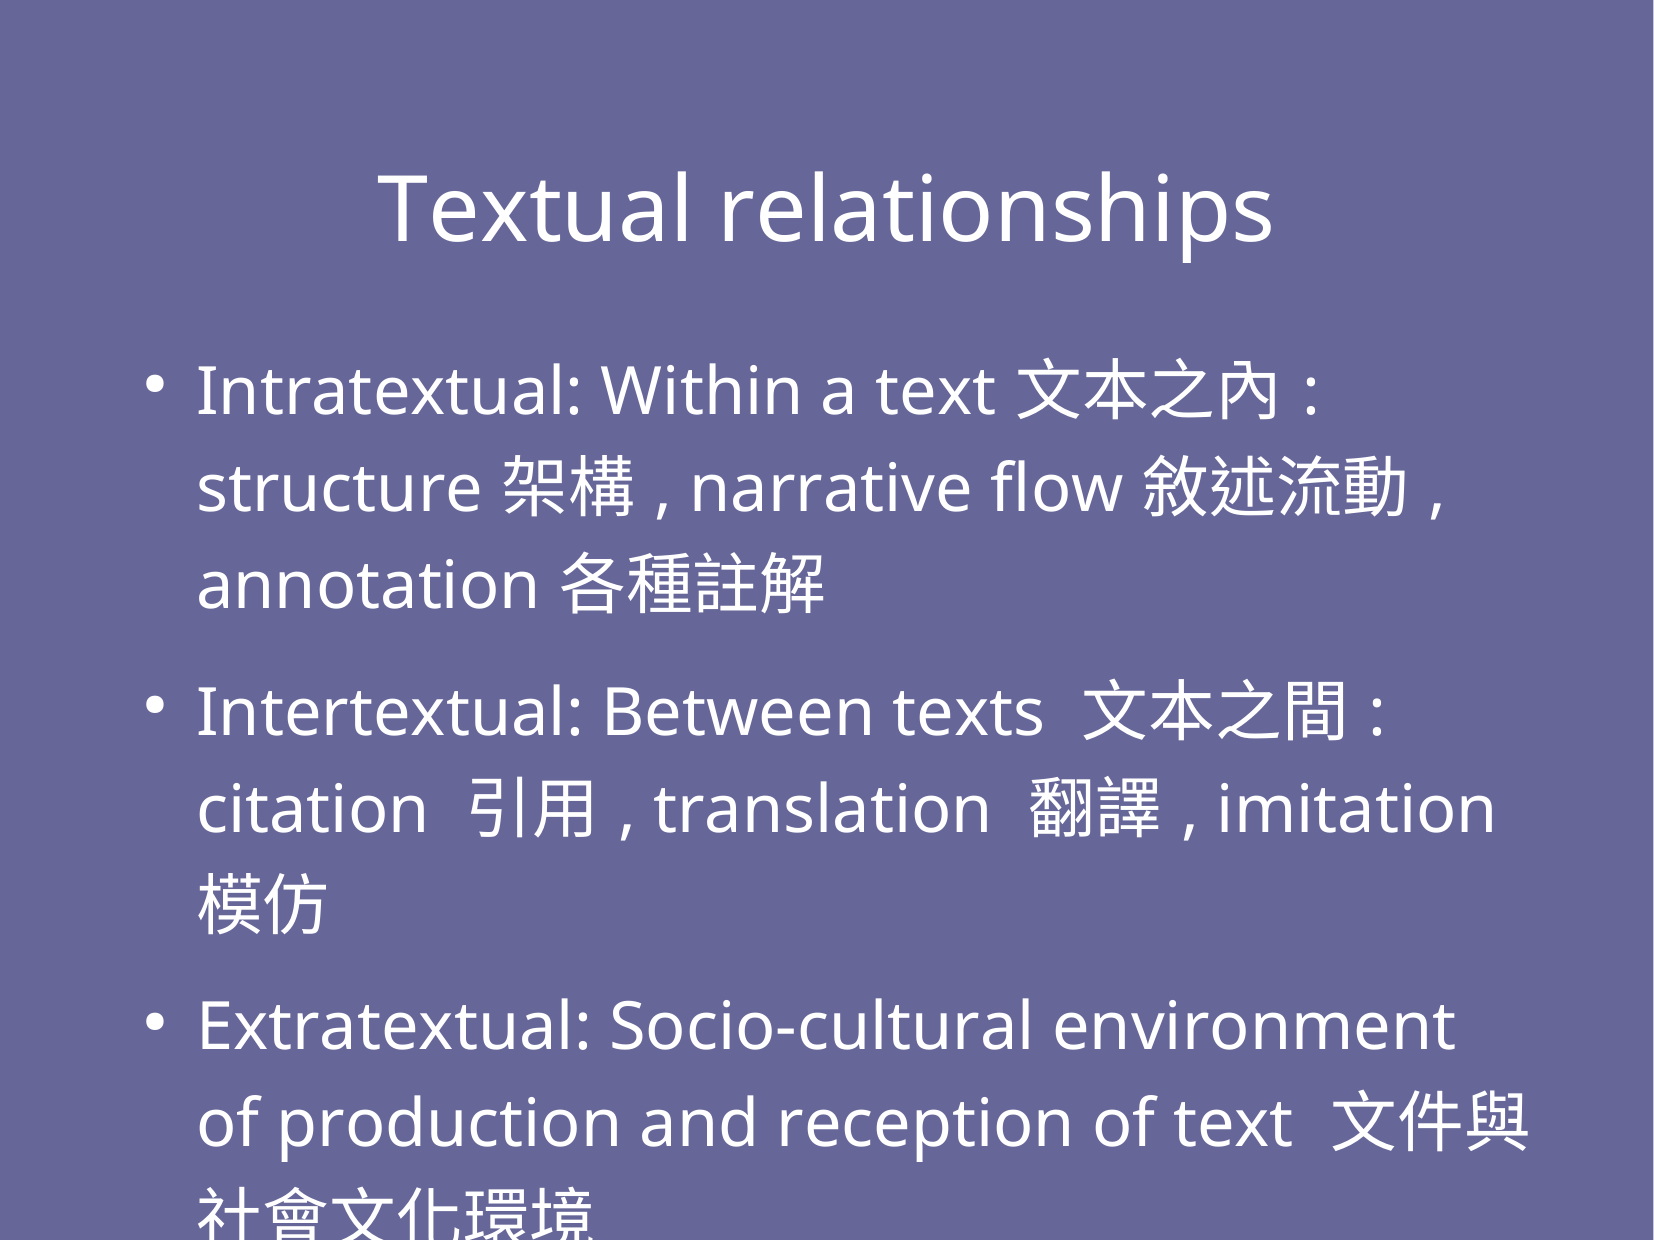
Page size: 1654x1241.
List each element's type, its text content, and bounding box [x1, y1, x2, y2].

list Intratextual: Within a text文本之內: structure架構, narrative flow敘述流動, annotation各種註解 Intertextual: Between texts 文本之間: citation 引用, translation 翻譯, imitation模仿 Extratextual: Socio-cultural environment of production and reception of text 文件與社會文化環境 [125, 337, 1538, 1201]
title Textual relationships [121, 102, 1534, 310]
